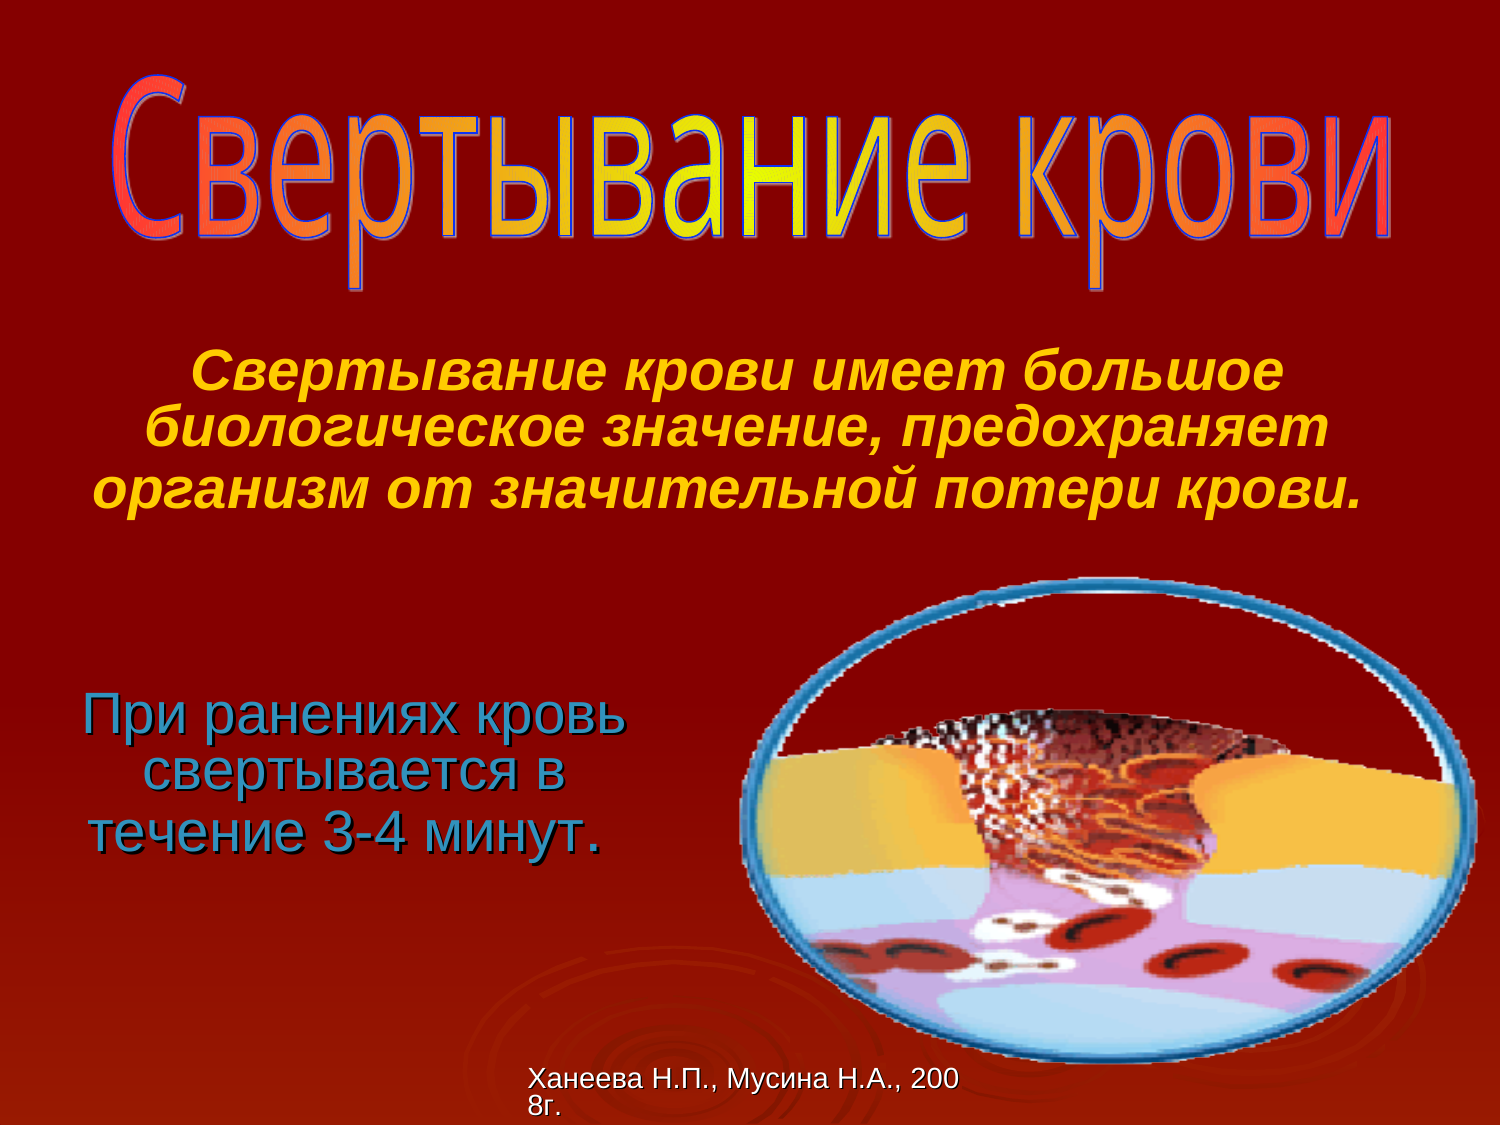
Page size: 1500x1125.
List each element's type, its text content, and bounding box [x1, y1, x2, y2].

picture [738, 574, 1483, 1066]
text_box Свертывание крови имеет большое биологическое значение, предохраняет организм от значительной потери крови. [64, 338, 1412, 530]
text_box Свертывание крови [1249, 116, 1309, 236]
text_box Свертывание крови [663, 114, 721, 238]
text_box Свертывание крови [907, 114, 968, 238]
text_box Свертывание крови [419, 116, 477, 236]
text_box Свертывание крови [270, 114, 331, 238]
text_box При ранениях кровь свертывается в течение 3-4 минут. [53, 680, 656, 873]
text_box Свертывание крови [559, 116, 571, 236]
text_box Свертывание крови [742, 116, 805, 236]
text_box Свертывание крови [348, 114, 412, 289]
text_box Свертывание крови [198, 116, 258, 236]
text_box Свертывание крови [593, 116, 653, 236]
text_box Свертывание крови [1166, 114, 1232, 238]
text_box Свертывание крови [1325, 116, 1388, 236]
text_box Свертывание крови [112, 75, 184, 238]
text_box Свертывание крови [1089, 114, 1152, 289]
text_box Свертывание крови [826, 116, 889, 236]
text_box Свертывание крови [490, 116, 548, 236]
text_box Свертывание крови [1019, 116, 1077, 236]
